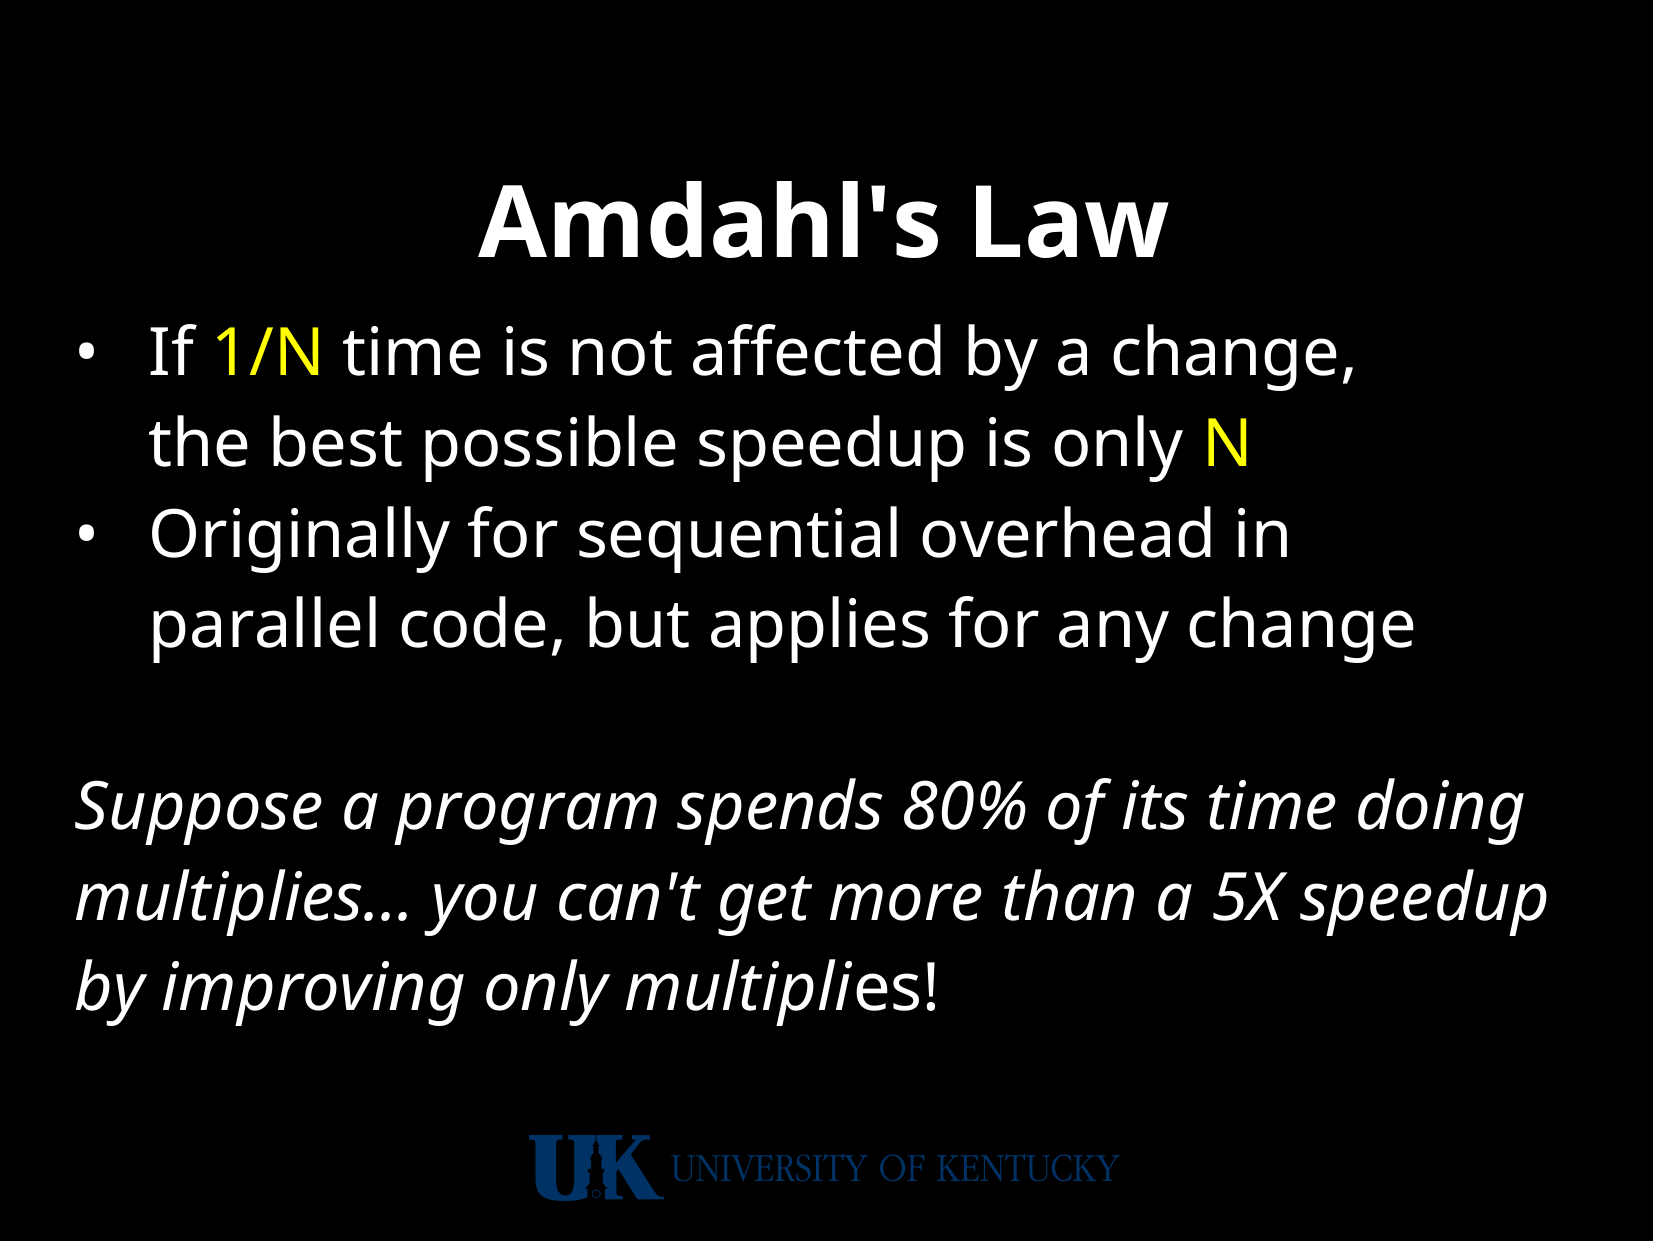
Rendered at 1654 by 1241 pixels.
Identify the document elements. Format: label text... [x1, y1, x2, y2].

picture [529, 1135, 1120, 1201]
title Amdahl's Law [75, 31, 1576, 407]
subtitle • If 1/N time is not affected by a change, the best possible speedup is only N • Originally for sequential overhead in parallel code, but applies for any change Suppose a program spends 80% of its time doing multiplies... you can't get more than a 5X speedup by improving only multiplies! [74, 262, 1575, 1163]
